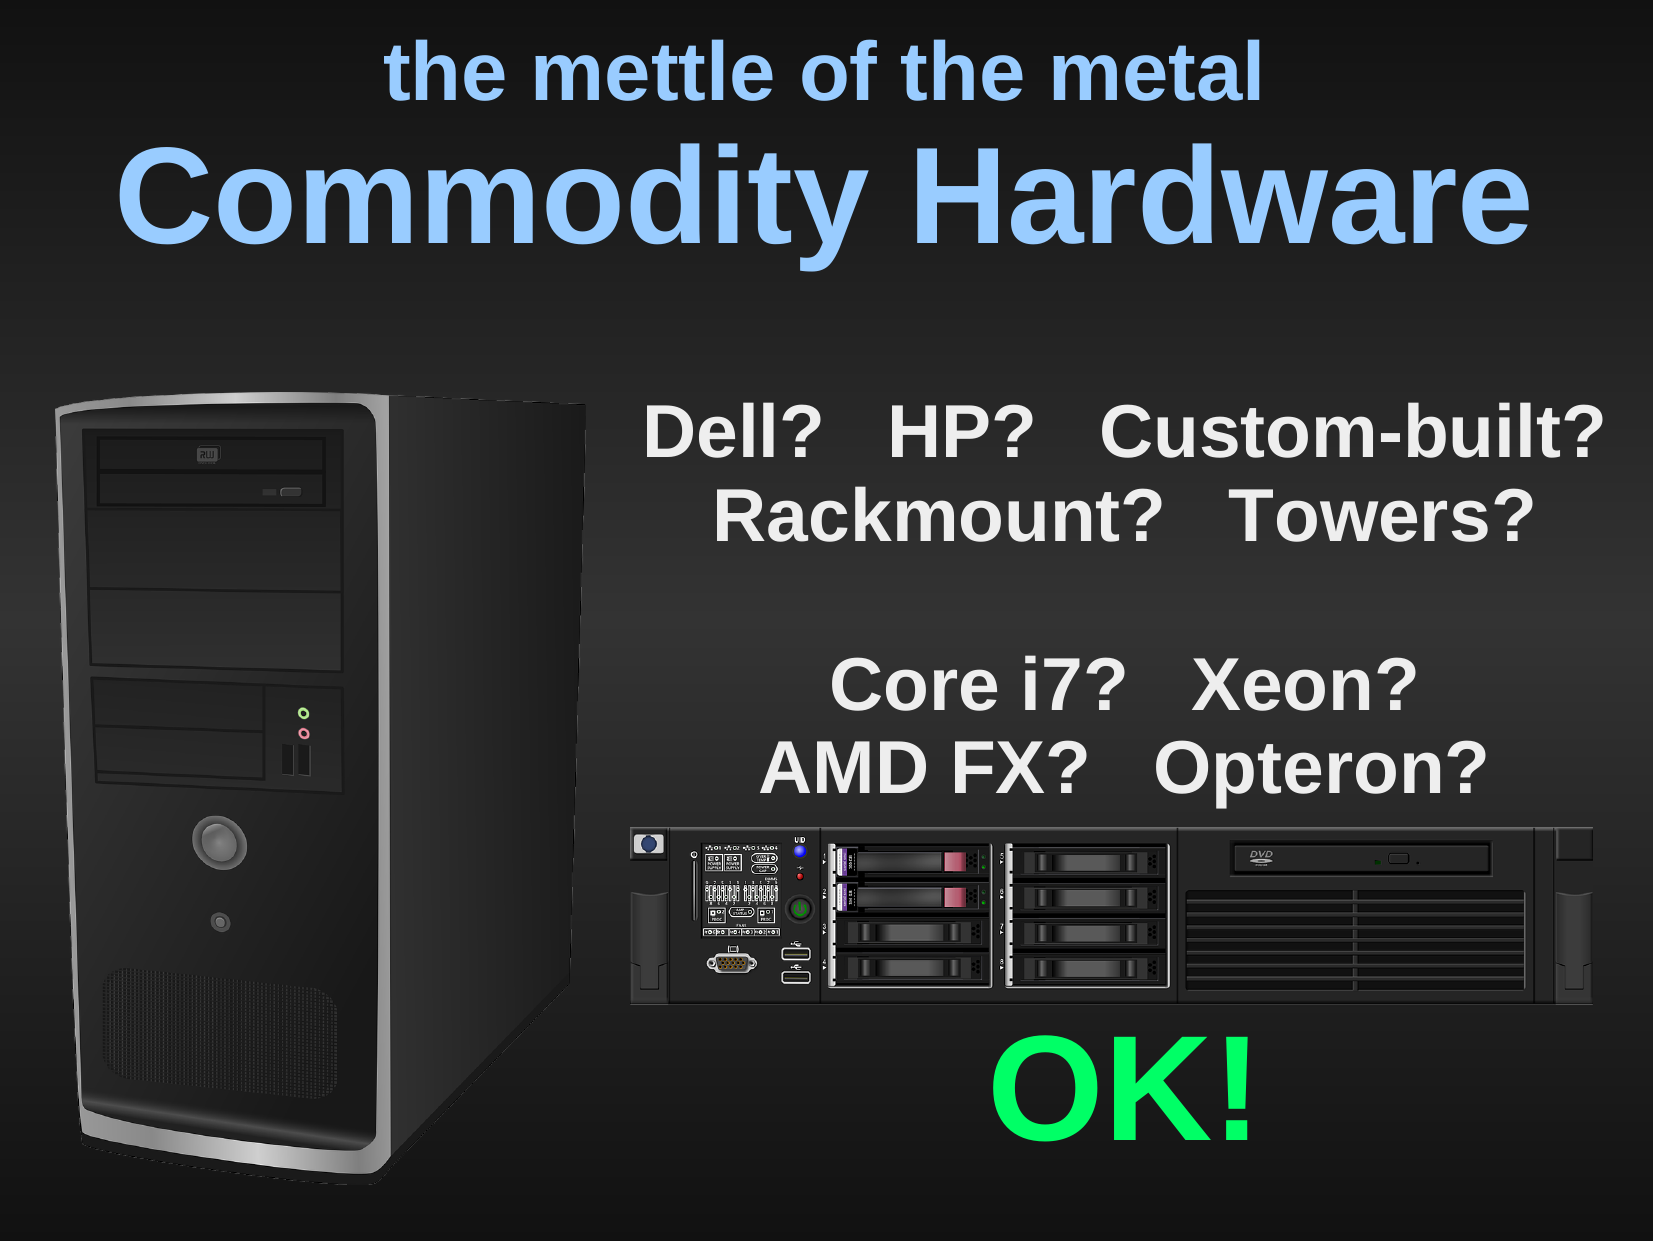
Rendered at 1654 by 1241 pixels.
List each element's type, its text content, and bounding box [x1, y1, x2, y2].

picture [55, 392, 586, 1186]
title the mettle of the metal Commodity Hardware [0, 0, 1651, 298]
title Dell? HP? Custom-built? Rackmount? Towers? Core i7? Xeon? AMD FX? Opteron? OK! [600, 390, 1651, 1231]
picture [630, 674, 1593, 1157]
